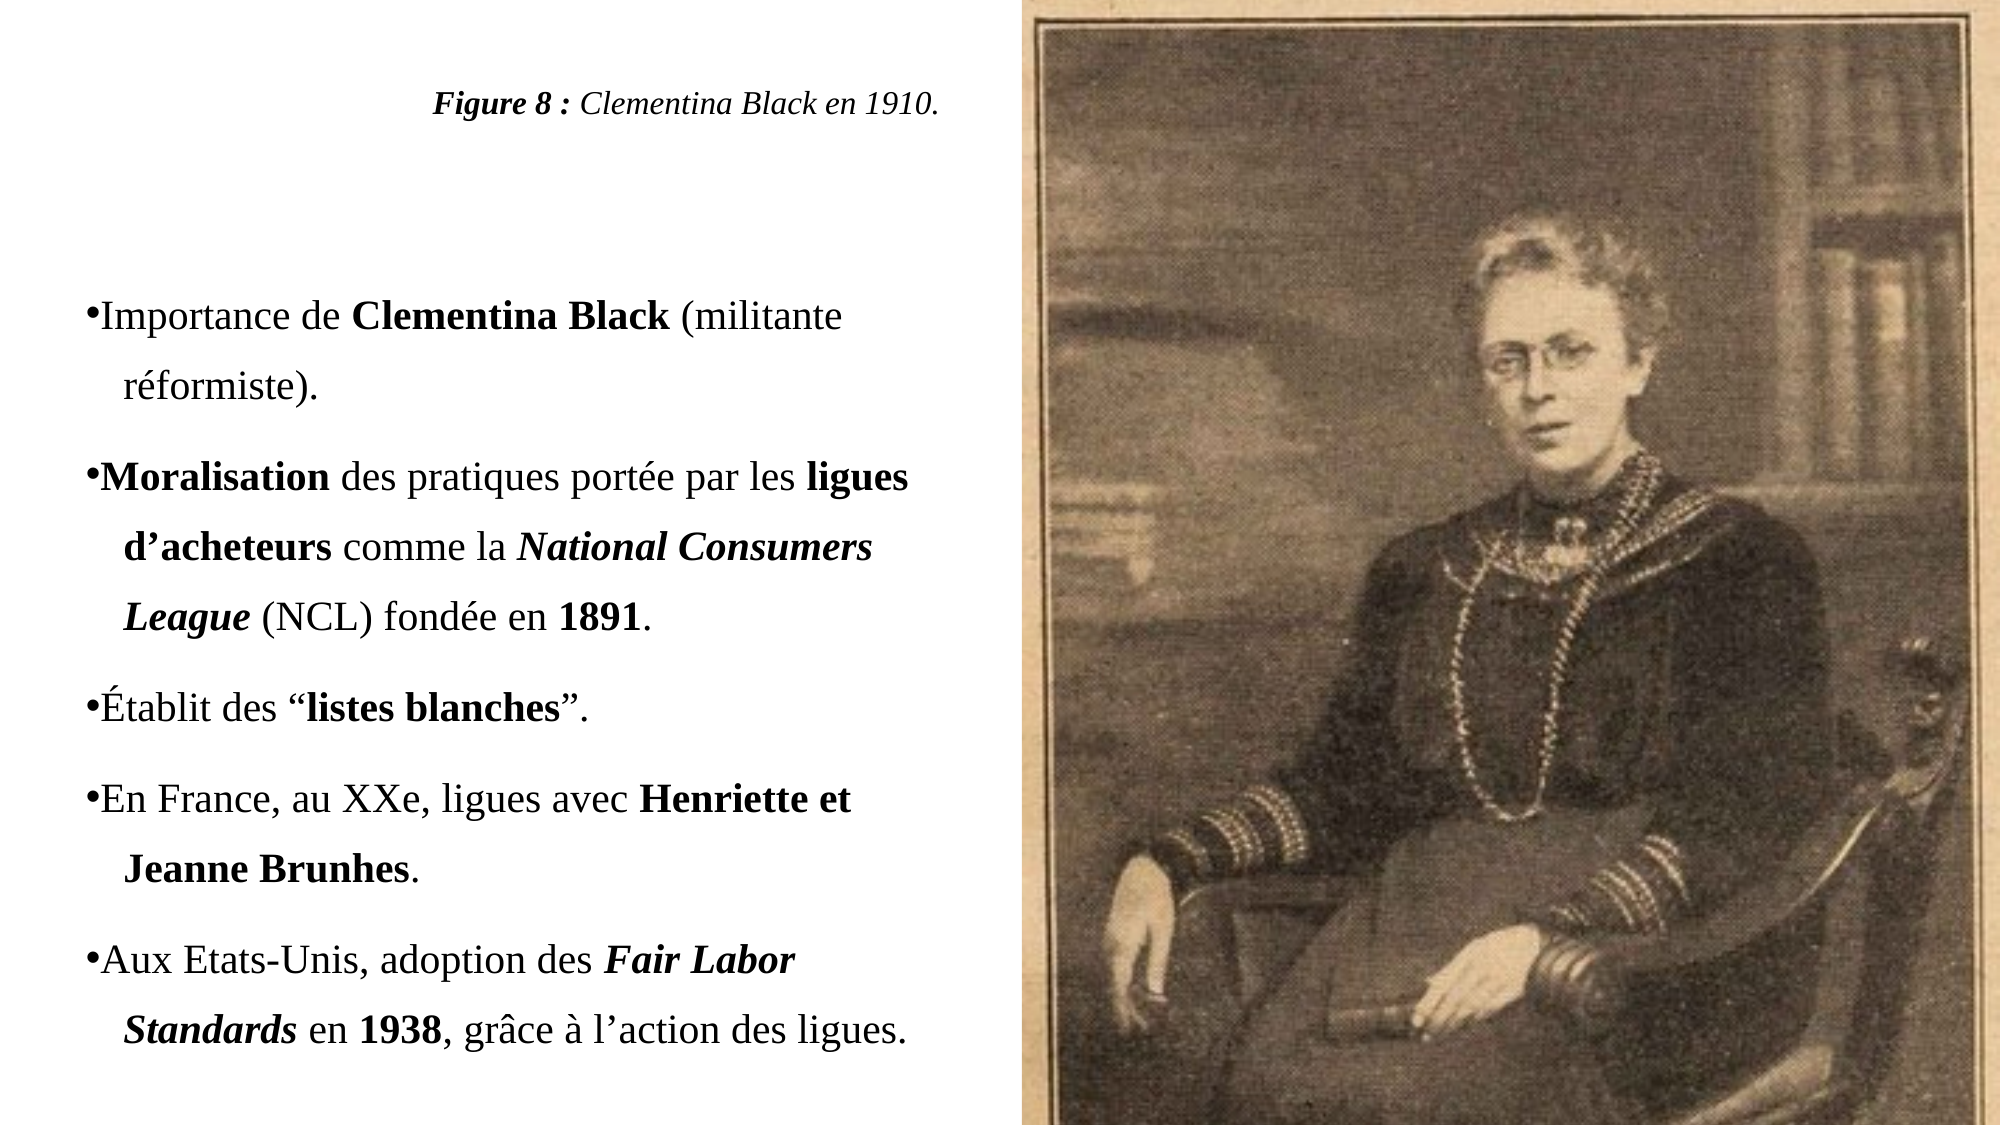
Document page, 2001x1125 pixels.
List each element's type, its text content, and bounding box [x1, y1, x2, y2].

list Importance de Clementina Black (militante réformiste). Moralisation des pratiques portée par les ligues d’acheteurs comme la National Consumers League (NCL) fondée en 1891. Établit des “listes blanches”. En France, au XXe, ligues avec Henriette et Jeanne Brunhes. Aux Etats-Unis, adoption des Fair Labor Standards en 1938, grâce à l’action des ligues. [70, 260, 933, 1097]
picture [1021, 0, 2000, 1125]
title Figure 8 : Clementina Black en 1910. [417, 14, 1021, 194]
